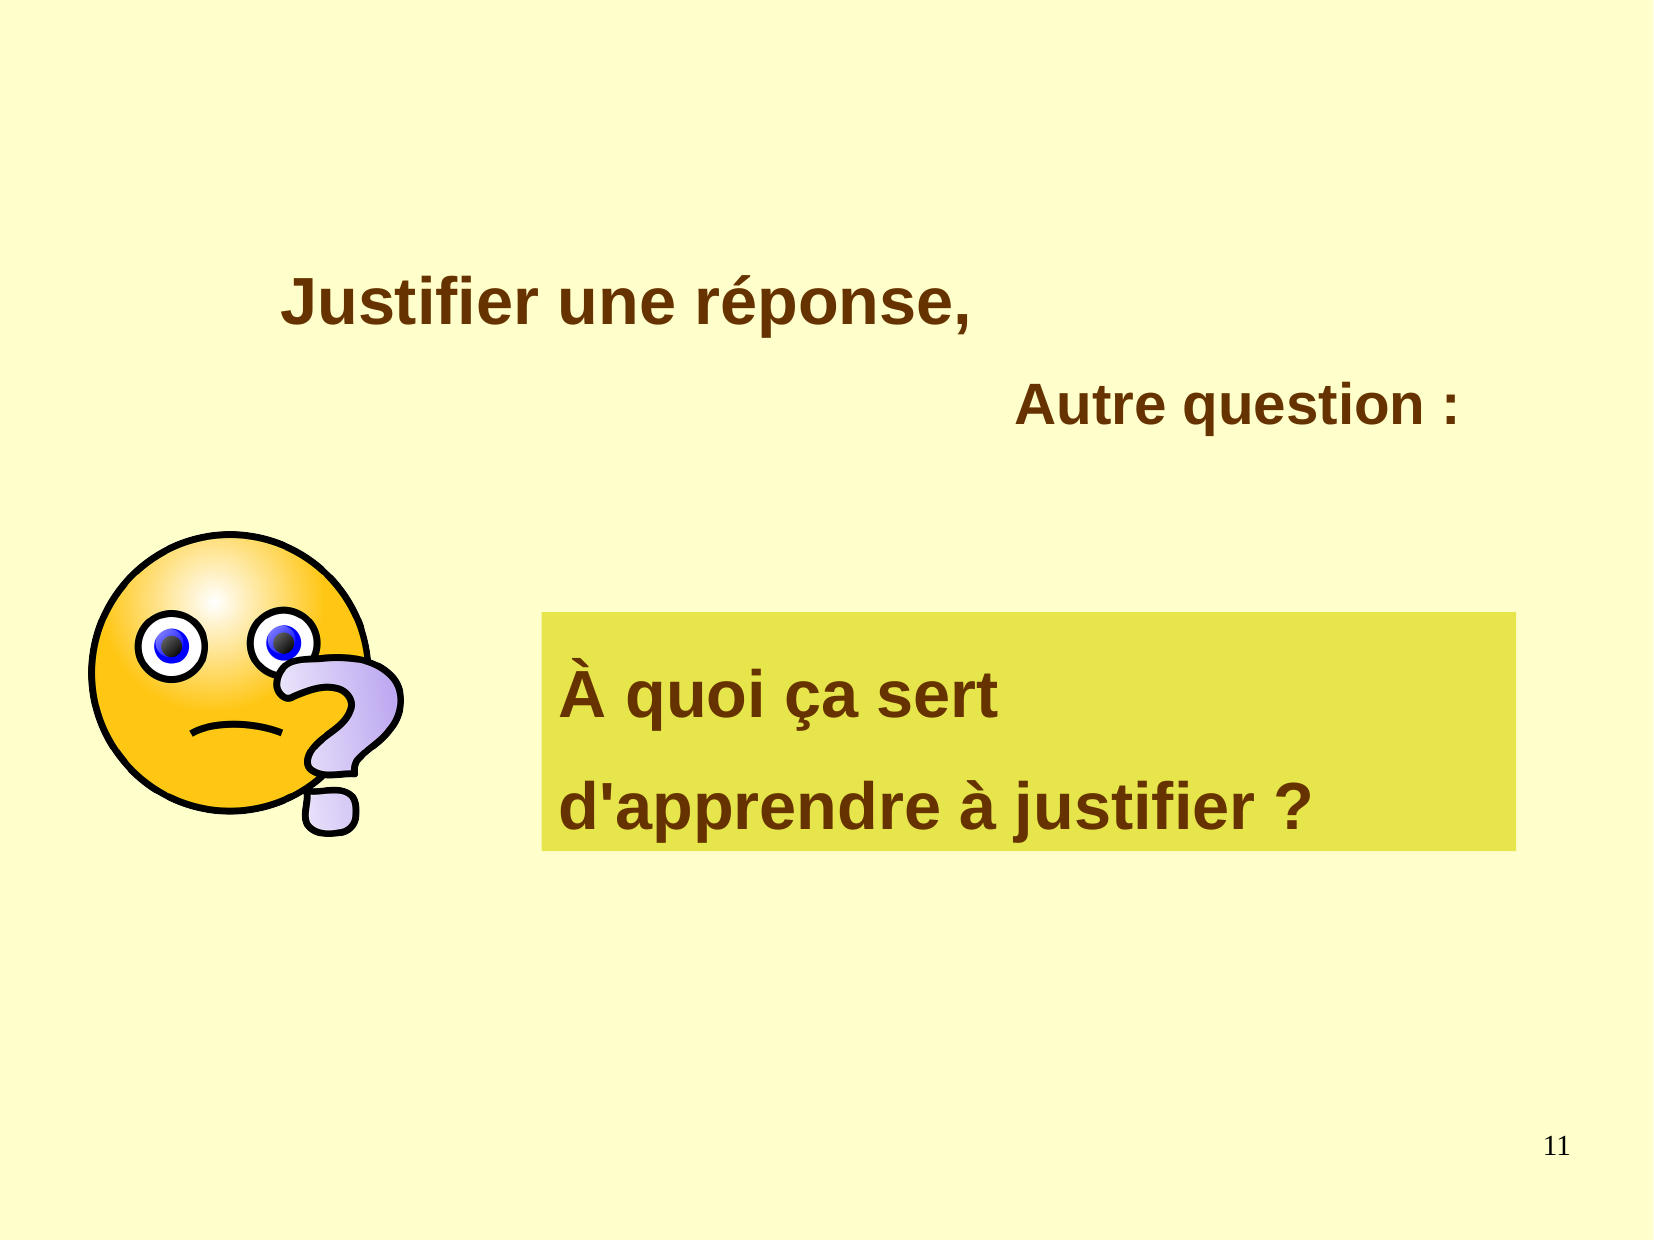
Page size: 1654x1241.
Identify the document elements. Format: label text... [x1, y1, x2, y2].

text_box Justifier une réponse, Autre question : [265, 219, 1477, 444]
text_box À quoi ça sert d'apprendre à justifier ? [541, 612, 1517, 852]
picture [88, 531, 404, 837]
